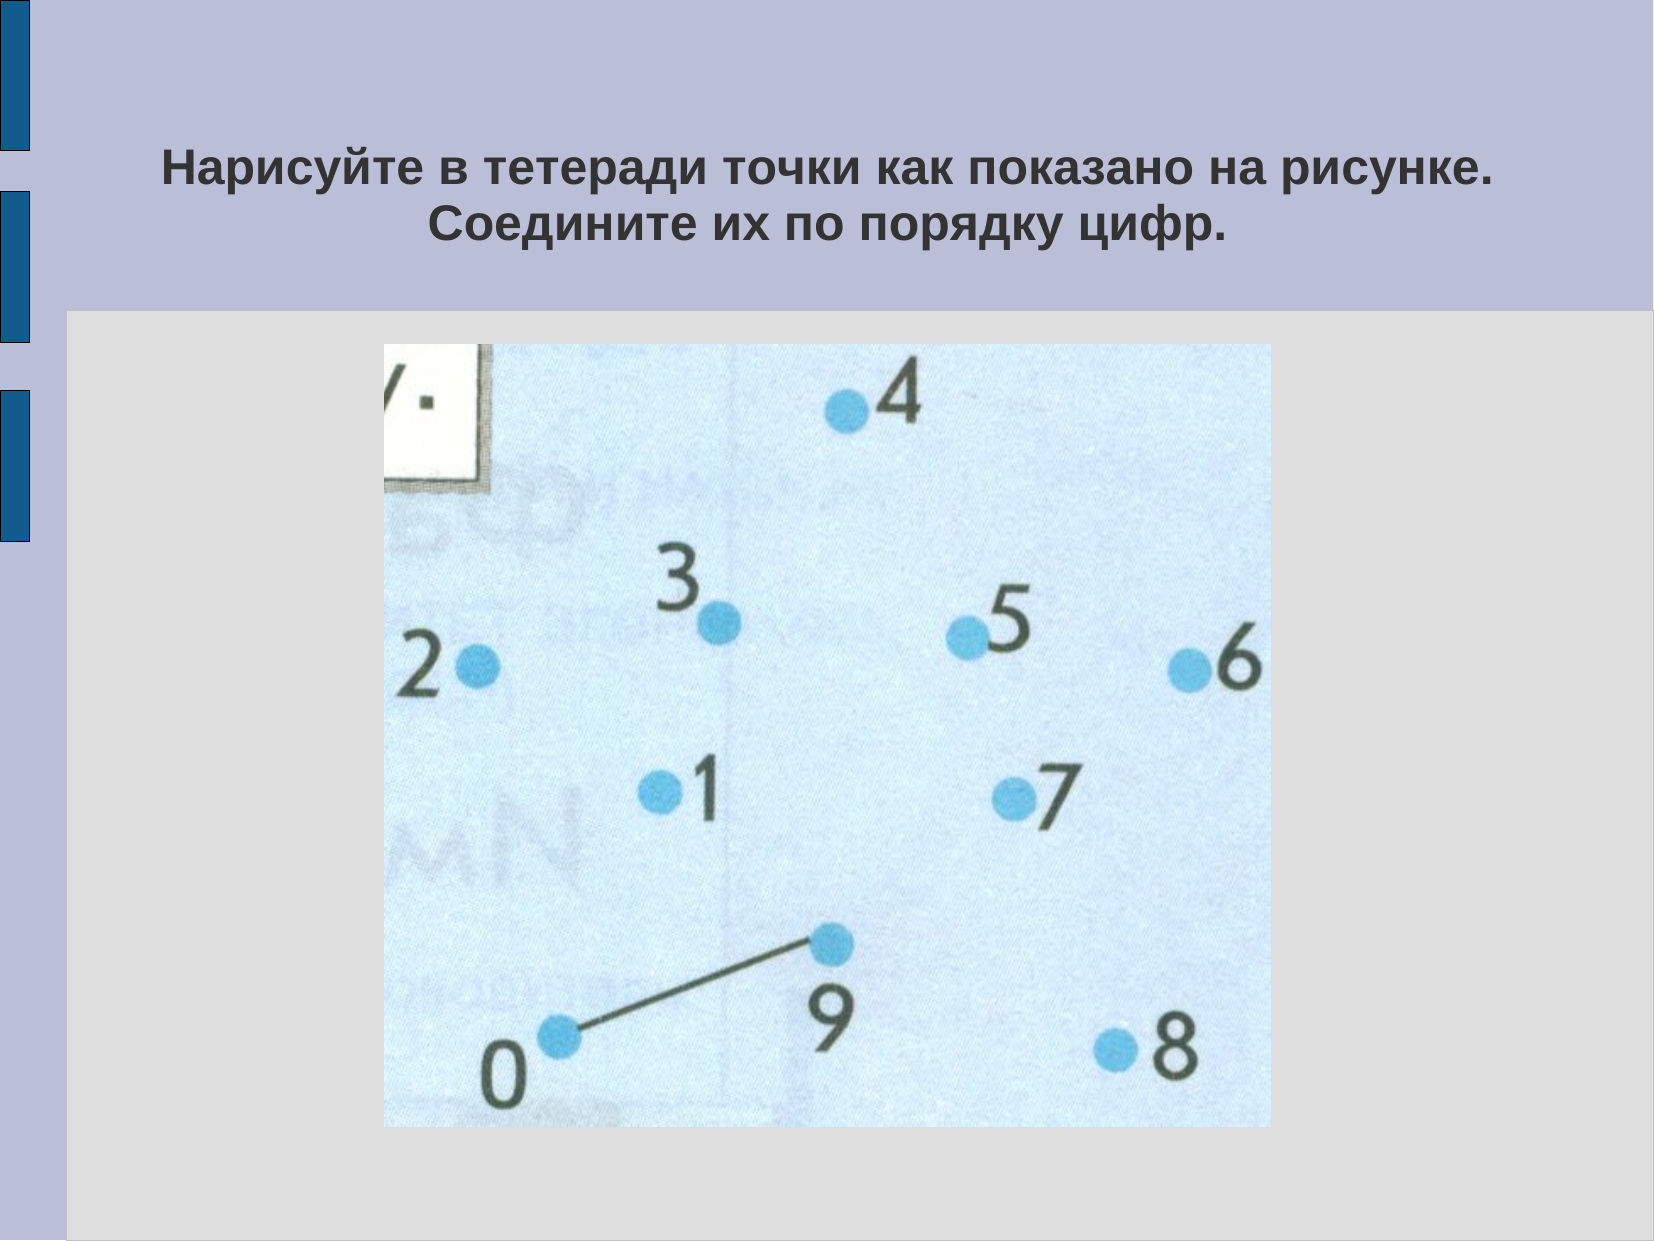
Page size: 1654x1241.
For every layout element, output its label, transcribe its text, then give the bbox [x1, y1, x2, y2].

title Нарисуйте в тетеради точки как показано на рисунке. Соедините их по порядку цифр. [121, 91, 1534, 299]
picture [384, 344, 1271, 1127]
